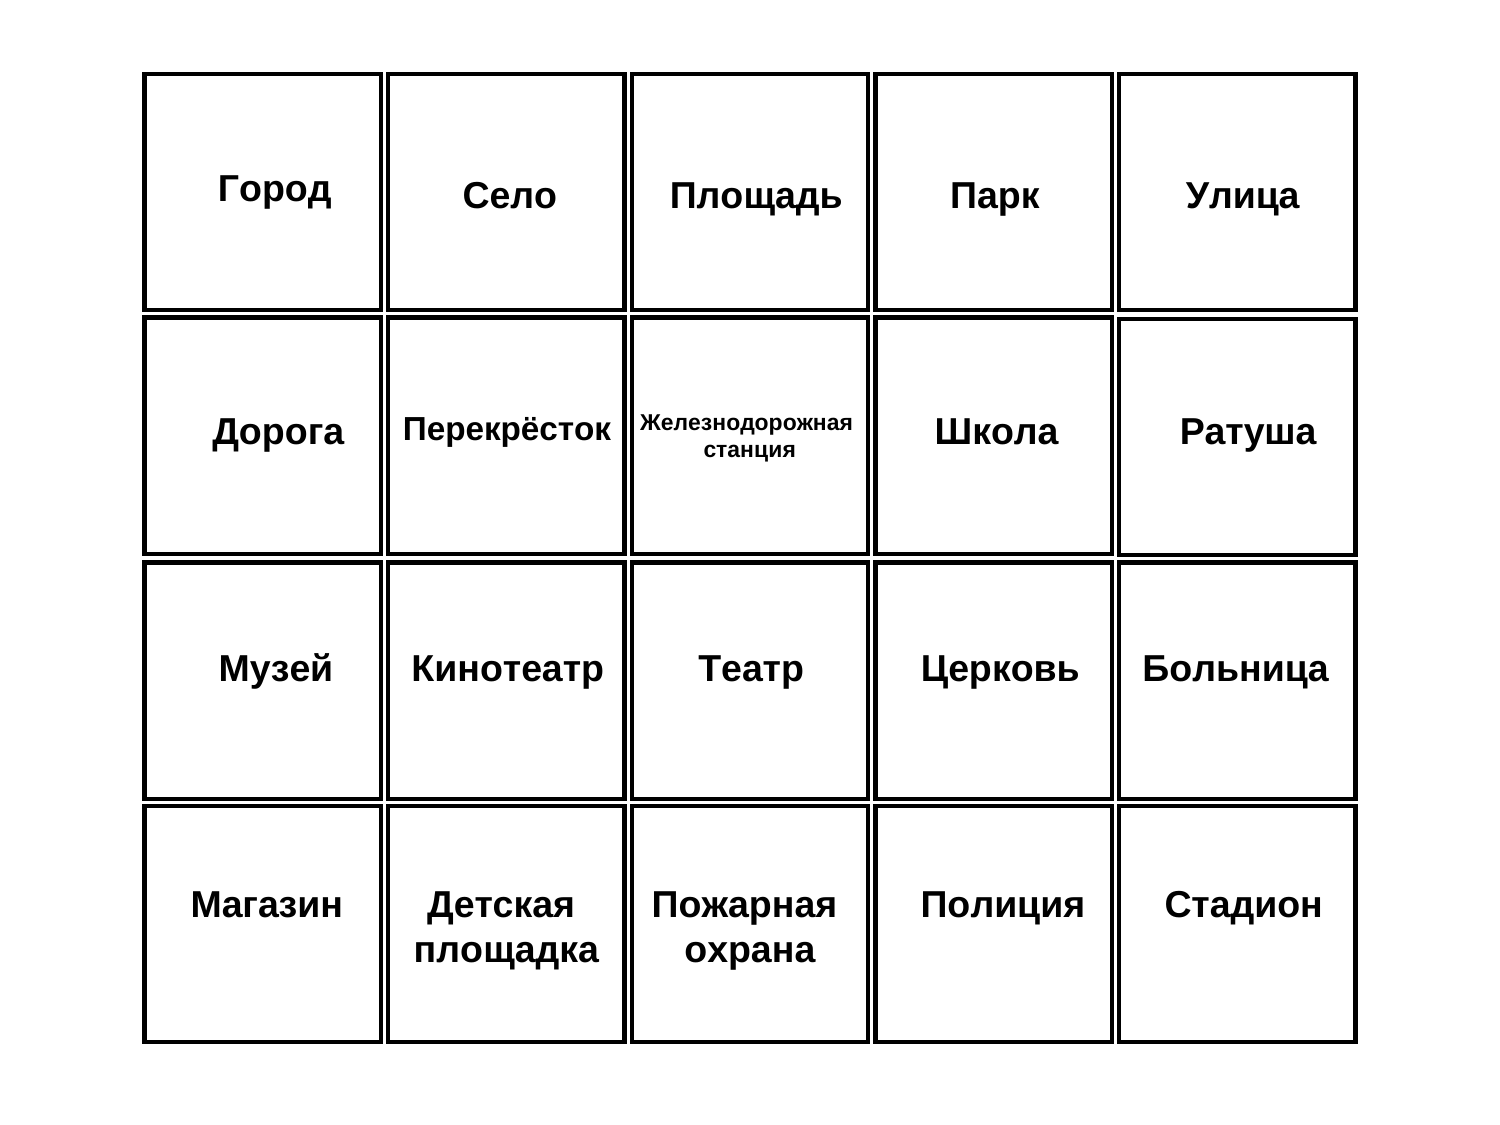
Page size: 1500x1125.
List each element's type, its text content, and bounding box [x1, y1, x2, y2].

text_box Улица [1171, 163, 1315, 225]
text_box [875, 317, 1112, 554]
text_box [631, 562, 869, 799]
text_box [144, 73, 381, 310]
text_box [388, 562, 625, 799]
text_box Ратуша [1164, 399, 1332, 461]
text_box Полиция [905, 872, 1101, 934]
text_box Железнодорожная станция [617, 399, 883, 471]
text_box Парк [935, 163, 1055, 225]
text_box [631, 317, 869, 399]
text_box [875, 562, 1112, 799]
text_box Площадь [654, 163, 858, 225]
text_box [1119, 318, 1356, 555]
text_box [875, 73, 1112, 310]
text_box [1119, 73, 1356, 310]
text_box Музей [204, 636, 349, 697]
text_box Перекрёсток [388, 399, 617, 456]
text_box [388, 73, 625, 310]
text_box [388, 317, 625, 399]
text_box Пожарная охрана [636, 872, 863, 979]
text_box Кинотеатр [396, 636, 620, 697]
text_box [388, 456, 625, 554]
text_box [1119, 562, 1356, 799]
text_box [631, 73, 869, 310]
text_box Театр [683, 636, 819, 697]
text_box [144, 562, 381, 799]
text_box Магазин [175, 872, 359, 934]
text_box Дорога [197, 399, 360, 461]
text_box Церковь [906, 636, 1095, 697]
text_box [875, 805, 1112, 1043]
text_box Село [447, 163, 573, 225]
text_box Город [203, 156, 347, 217]
text_box Стадион [1149, 872, 1339, 934]
text_box [631, 471, 869, 554]
text_box Больница [1127, 636, 1344, 697]
text_box Детская площадка [395, 872, 618, 979]
text_box [1119, 806, 1356, 1043]
text_box Школа [919, 399, 1074, 461]
text_box [144, 317, 381, 554]
text_box [631, 806, 869, 1043]
text_box [388, 806, 625, 1043]
text_box [144, 805, 381, 1043]
